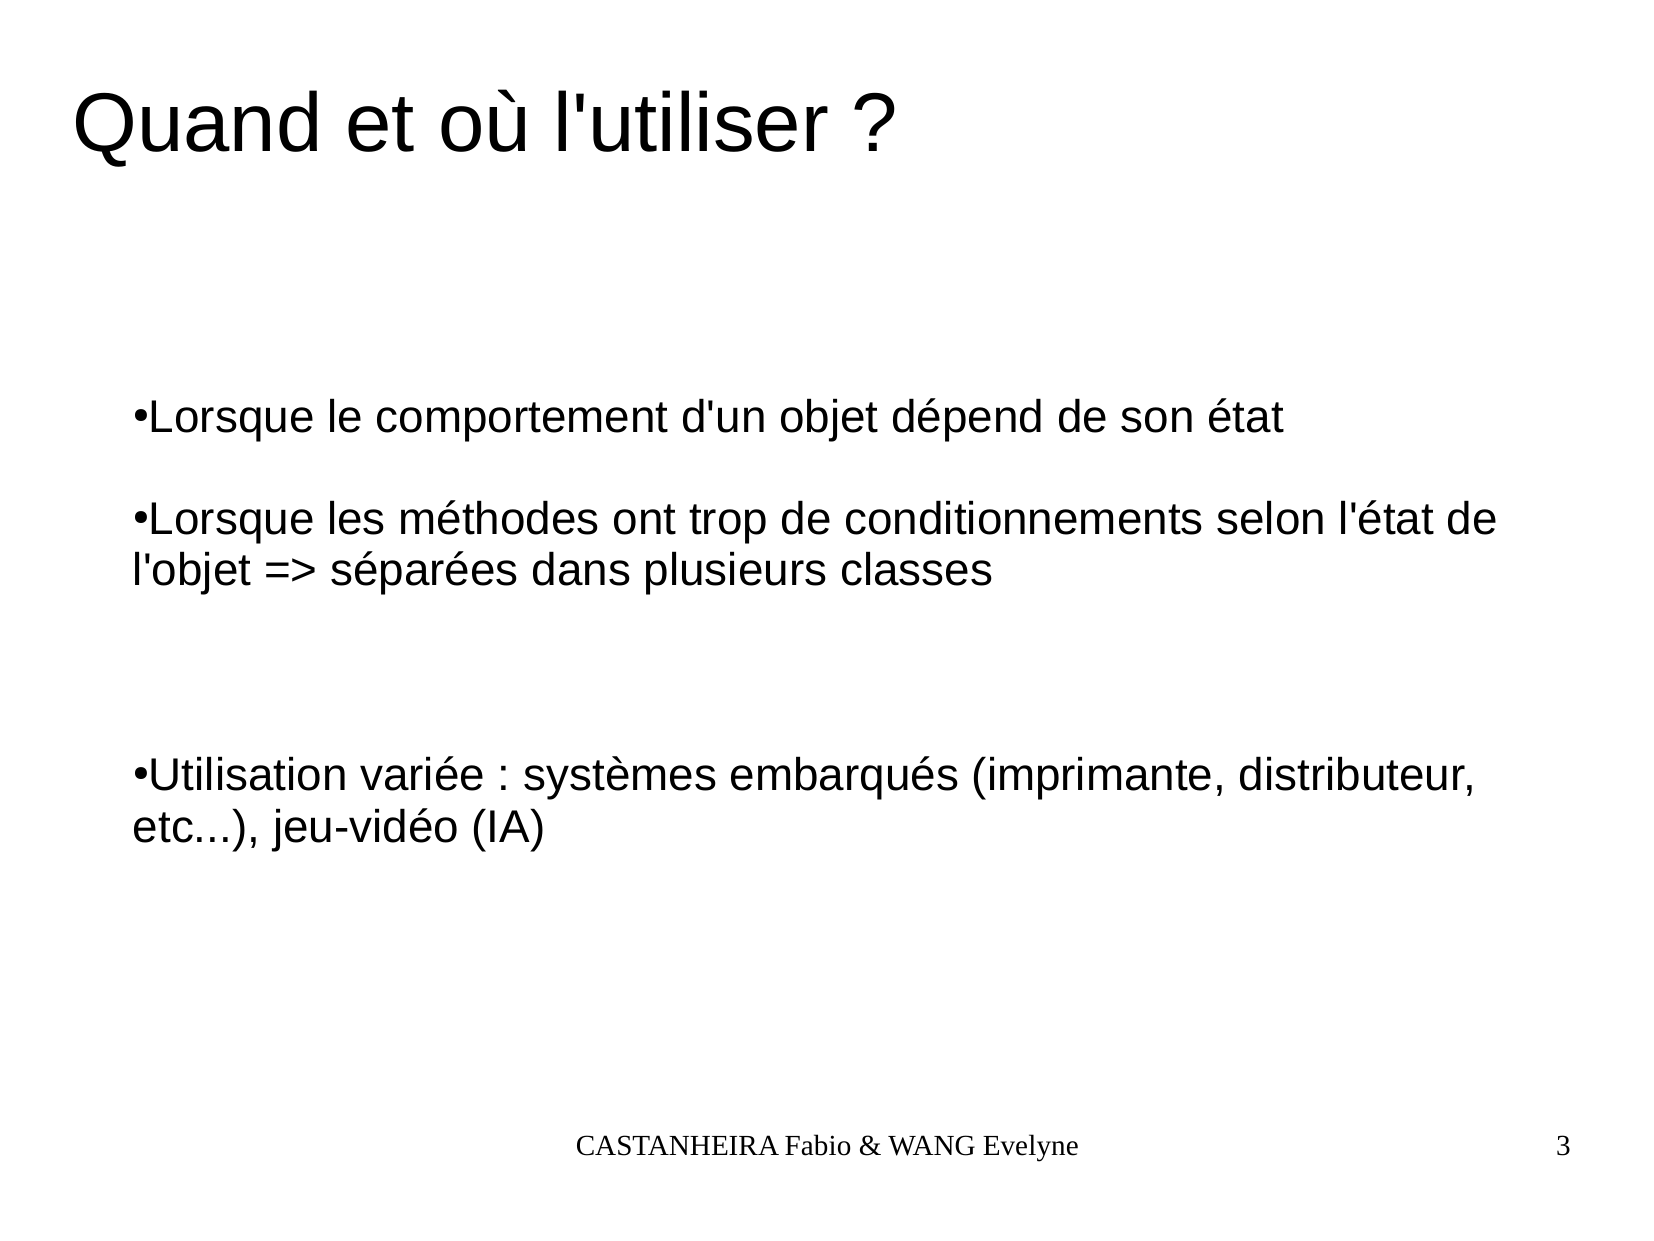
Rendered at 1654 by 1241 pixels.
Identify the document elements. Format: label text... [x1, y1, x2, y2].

text_box Quand et où l'utiliser ? [57, 69, 914, 178]
text_box Lorsque le comportement d'un objet dépend de son état Lorsque les méthodes ont trop de conditionnements selon l'état de l'objet => séparées dans plusieurs classes Utilisation variée : systèmes embarqués (imprimante, distributeur, etc...), jeu-vidéo (IA) [118, 383, 1536, 858]
